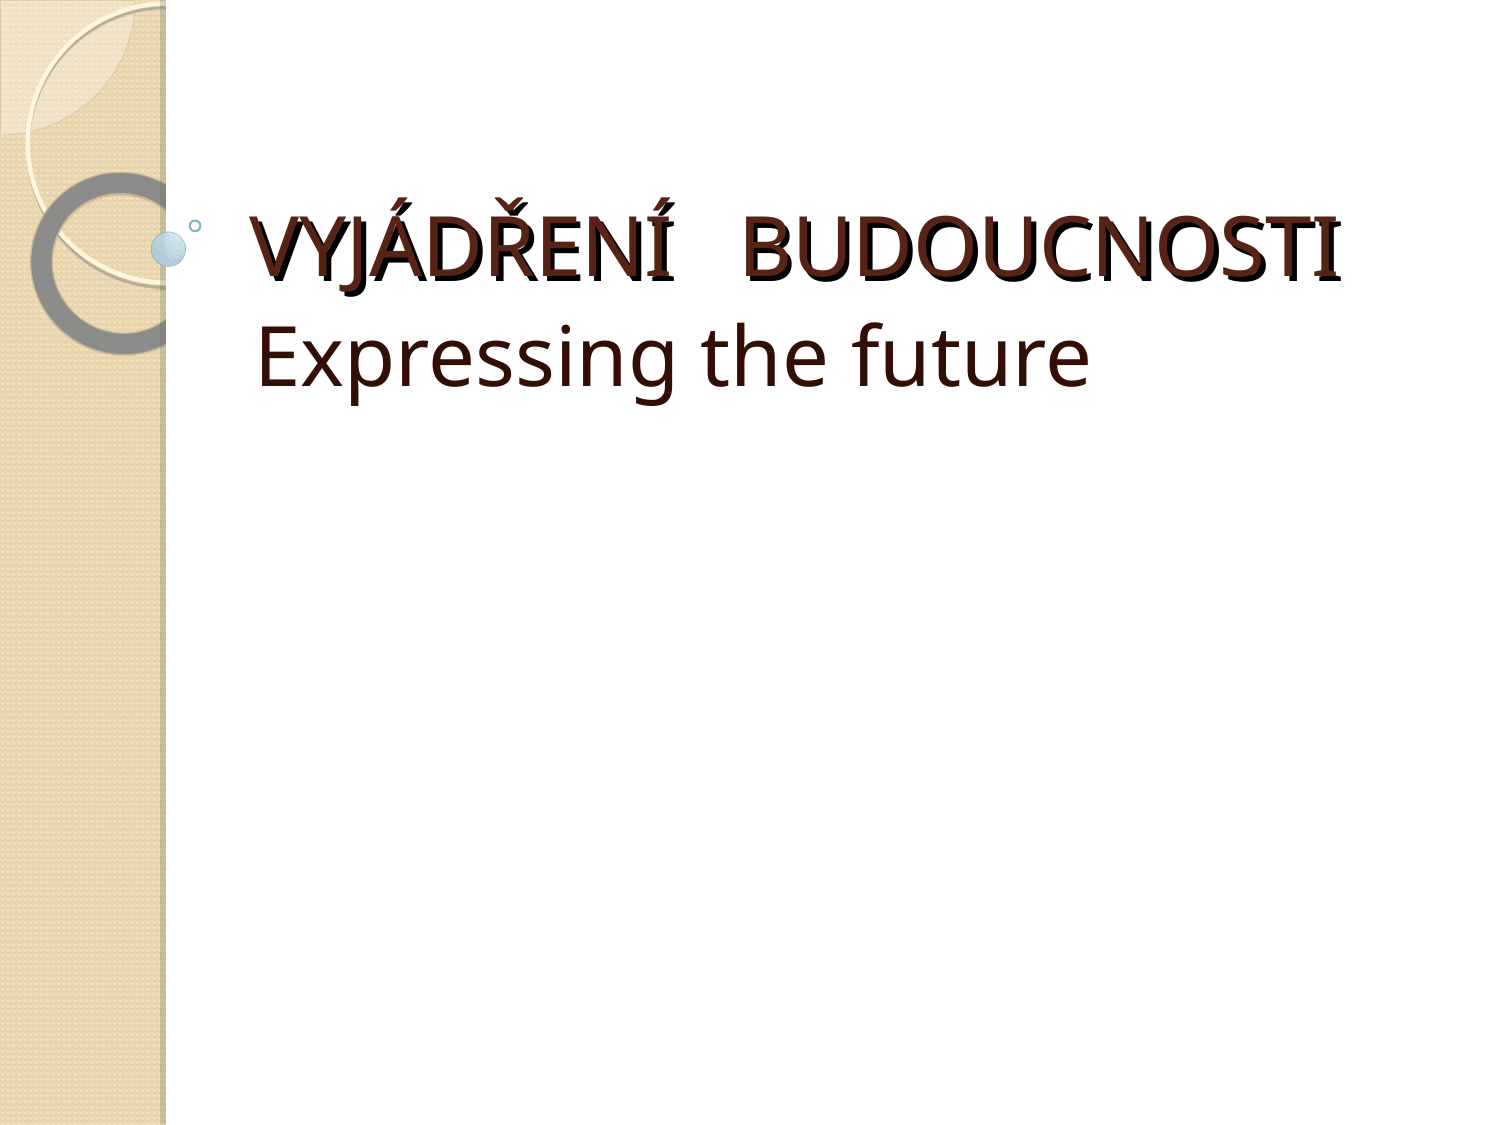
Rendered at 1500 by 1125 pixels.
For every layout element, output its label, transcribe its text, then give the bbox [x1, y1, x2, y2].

subtitle Expressing the future [234, 303, 1450, 591]
title VYJÁDŘENÍ BUDOUCNOSTI [234, 59, 1450, 301]
